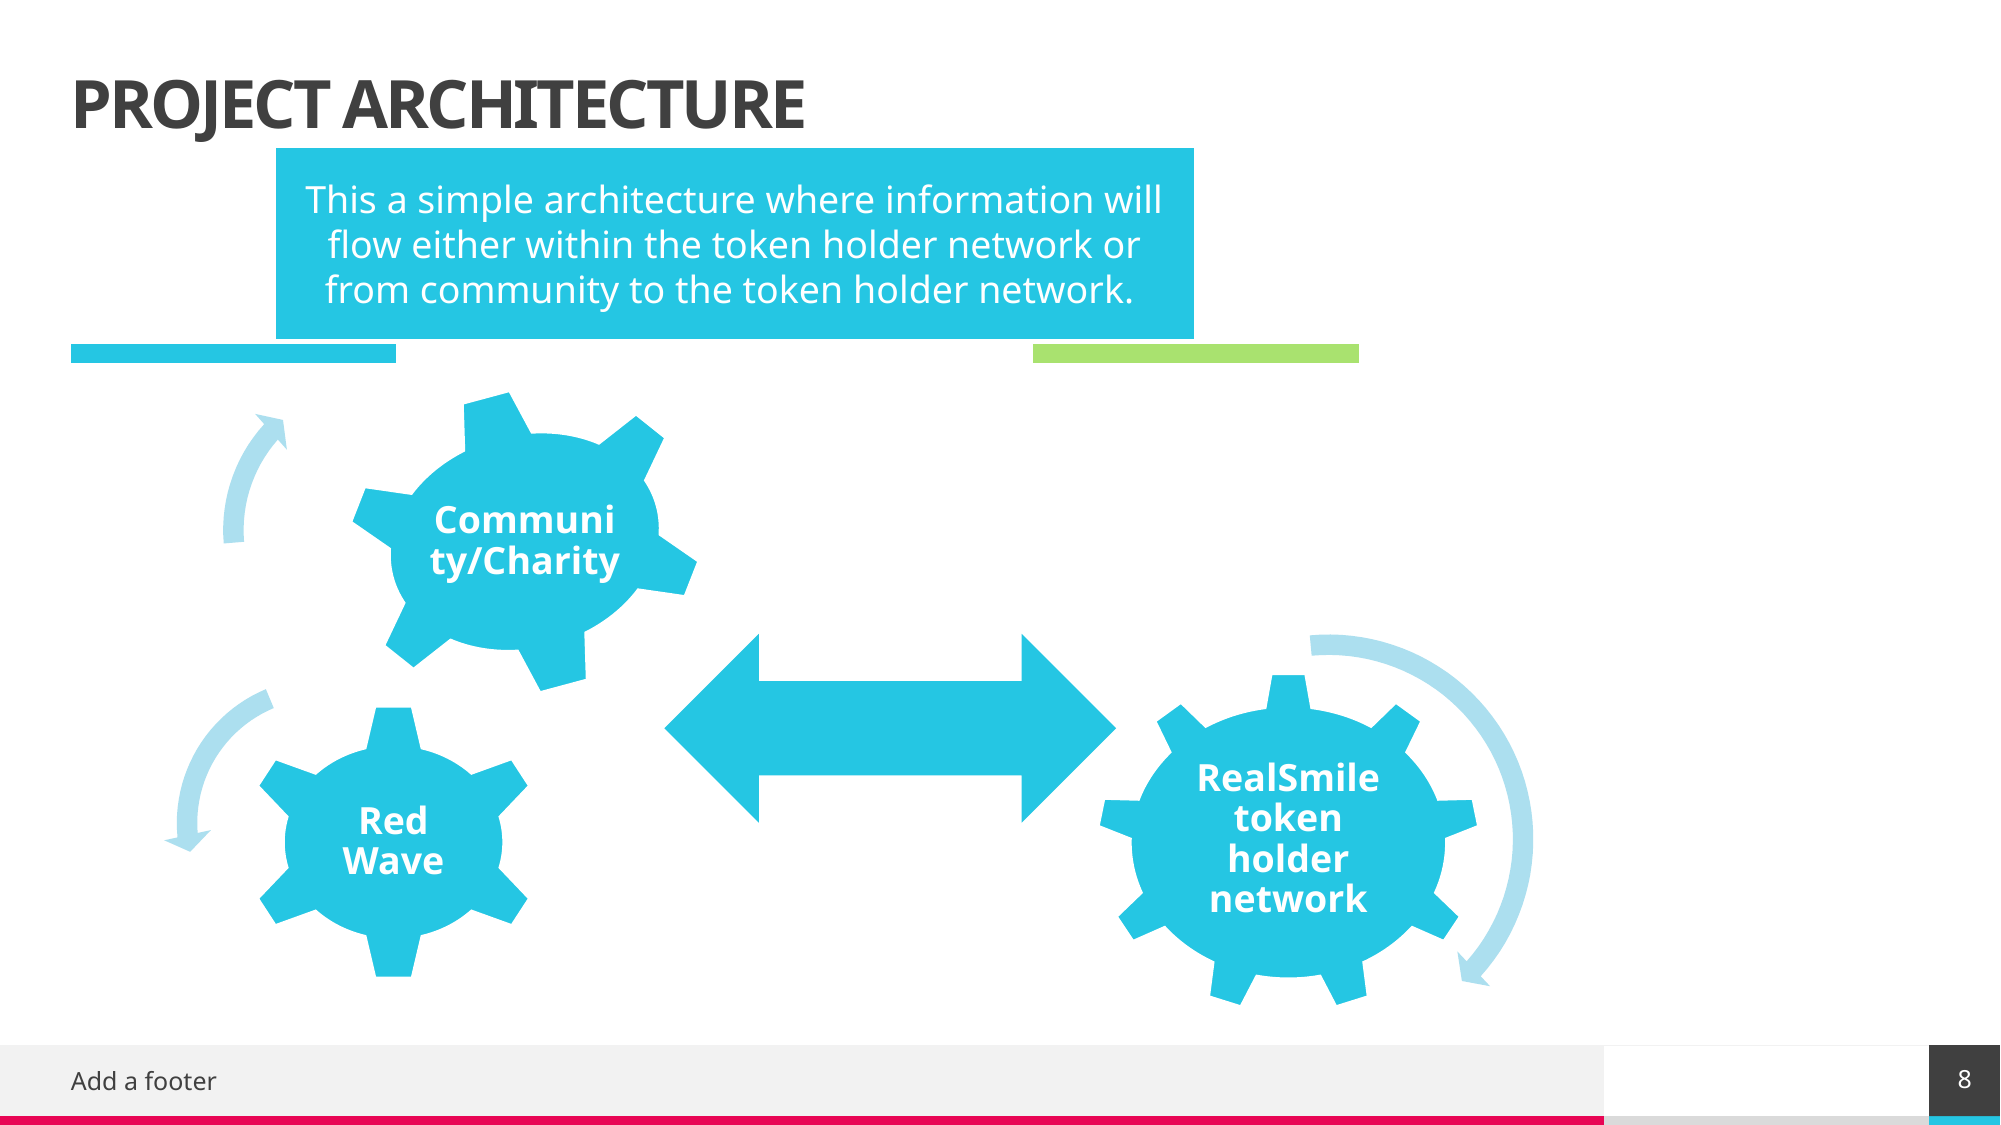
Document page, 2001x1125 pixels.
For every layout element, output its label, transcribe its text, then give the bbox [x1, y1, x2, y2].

text_box 8 [1929, 1045, 2000, 1117]
title PROJECT ARCHITECTURE [70, 70, 1932, 142]
text_box [1309, 634, 1534, 987]
text_box RealSmile token holder network [1098, 674, 1479, 1007]
text_box Red Wave [258, 706, 530, 978]
text_box [223, 413, 287, 544]
text_box [664, 633, 1117, 823]
text_box [164, 689, 274, 852]
text_box This a simple architecture where information will flow either within the token holder network or from community to the token holder network. [276, 148, 1194, 339]
text_box Add a footer [70, 1056, 1000, 1105]
text_box Community/Charity [351, 391, 699, 693]
